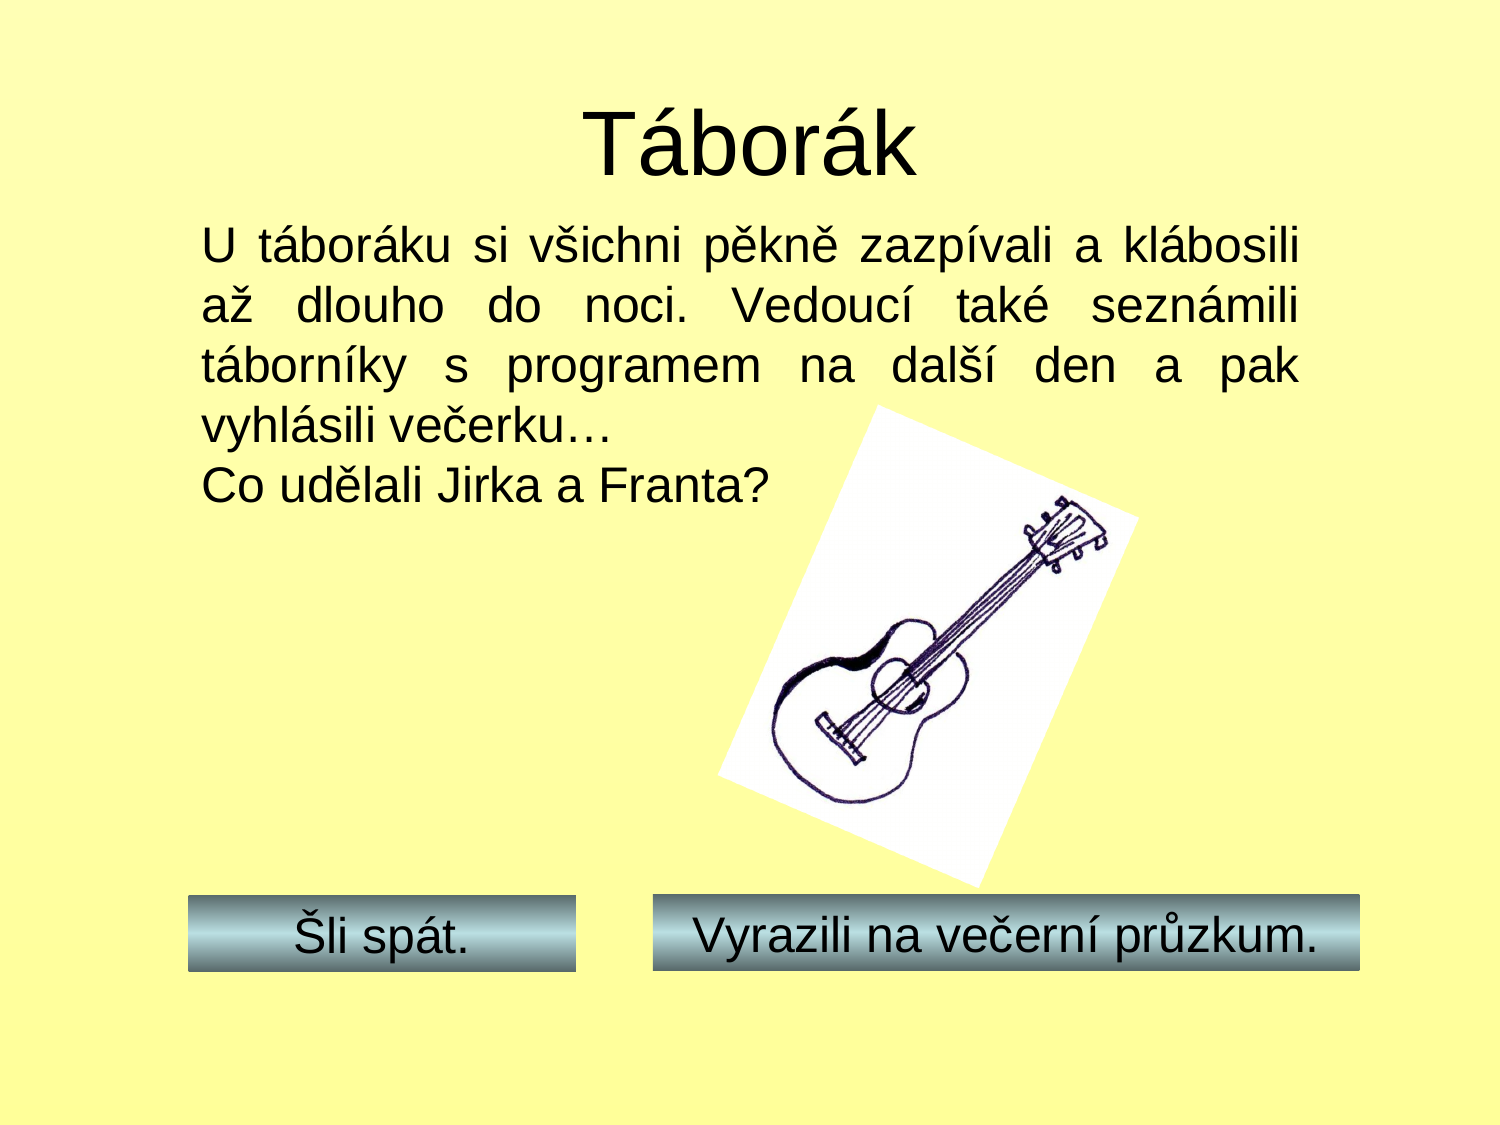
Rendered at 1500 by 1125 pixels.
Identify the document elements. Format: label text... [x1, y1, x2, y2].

picture [717, 404, 1139, 888]
text_box Šli spát. [188, 895, 576, 972]
title Táborák [75, 45, 1426, 233]
text_box Vyrazili na večerní průzkum. [652, 894, 1360, 971]
text_box U táboráku si všichni pěkně zazpívali a klábosili až dlouho do noci. Vedoucí také seznámili táborníky s programem na další den a pak vyhlásili večerku… Co udělali Jirka a Franta? [186, 204, 1316, 520]
